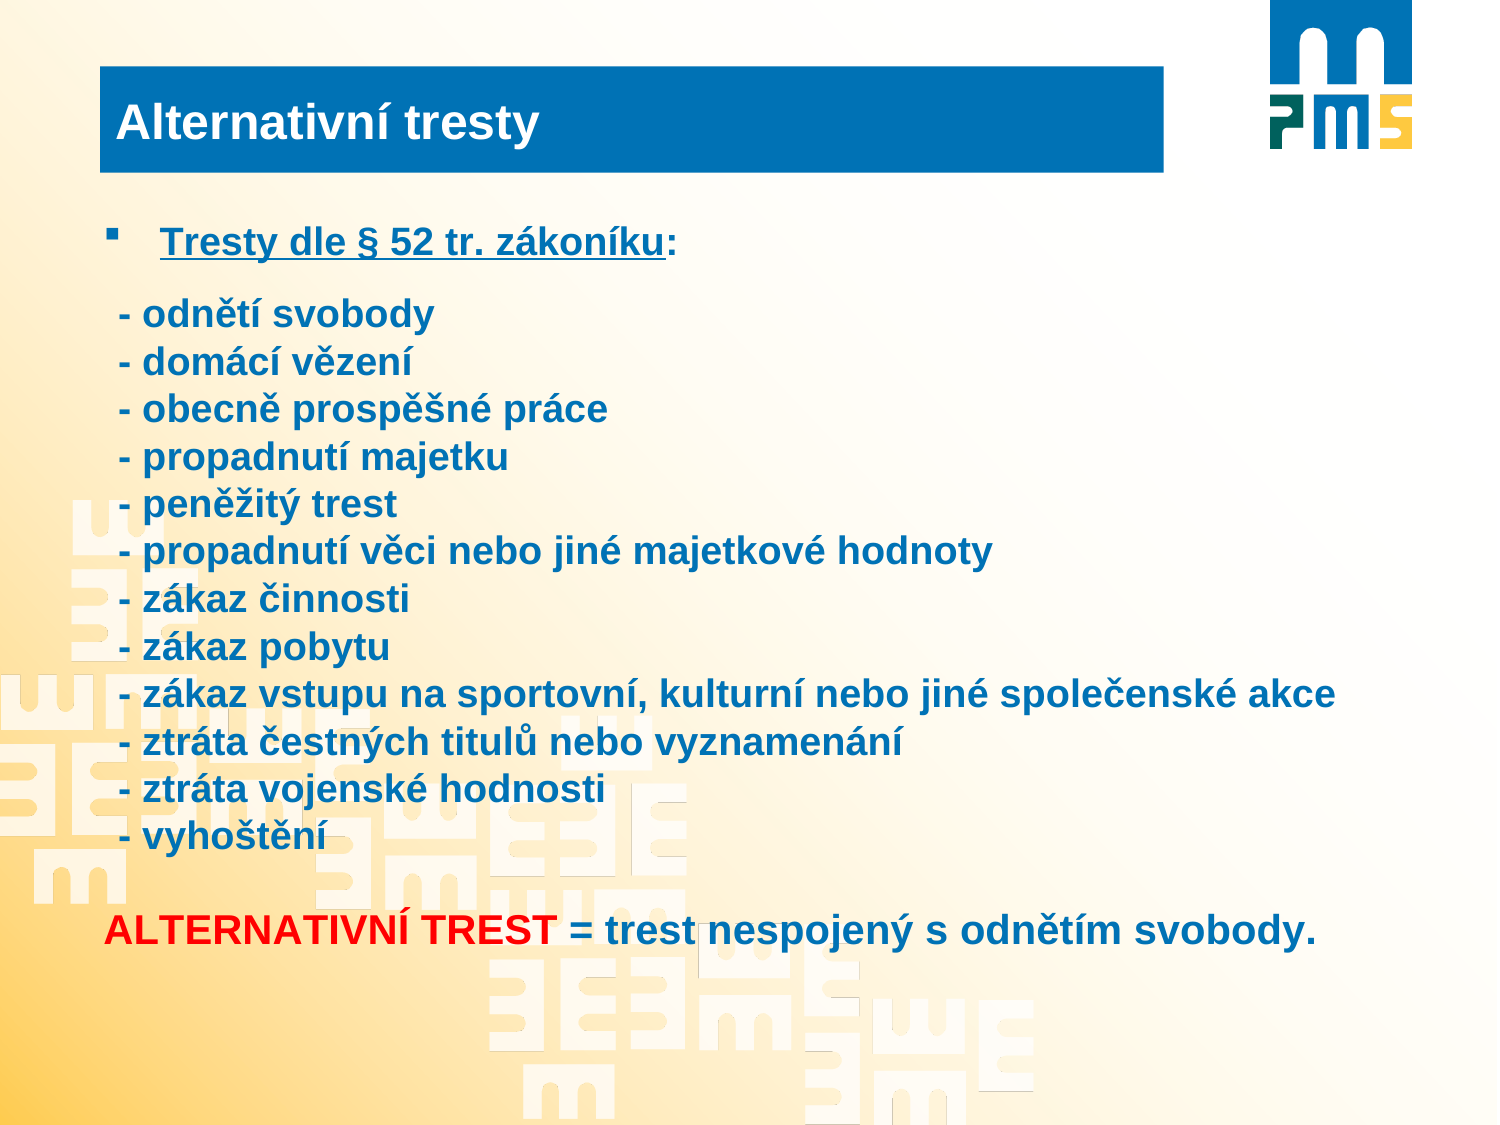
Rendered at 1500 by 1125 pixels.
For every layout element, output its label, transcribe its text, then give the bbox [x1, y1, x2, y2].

title Alternativní tresty [100, 66, 1164, 173]
text_box Tresty dle § 52 tr. zákoníku: - odnětí svobody - domácí vězení - obecně prospěšné práce - propadnutí majetku - peněžitý trest - propadnutí věci nebo jiné majetkové hodnoty - zákaz činnosti - zákaz pobytu - zákaz vstupu na sportovní, kulturní nebo jiné společenské akce - ztráta čestných titulů nebo vyznamenání - ztráta vojenské hodnosti - vyhoštění ALTERNATIVNÍ TREST = trest nespojený s odnětím svobody. [88, 207, 1365, 1059]
picture [0, 0, 1497, 1125]
